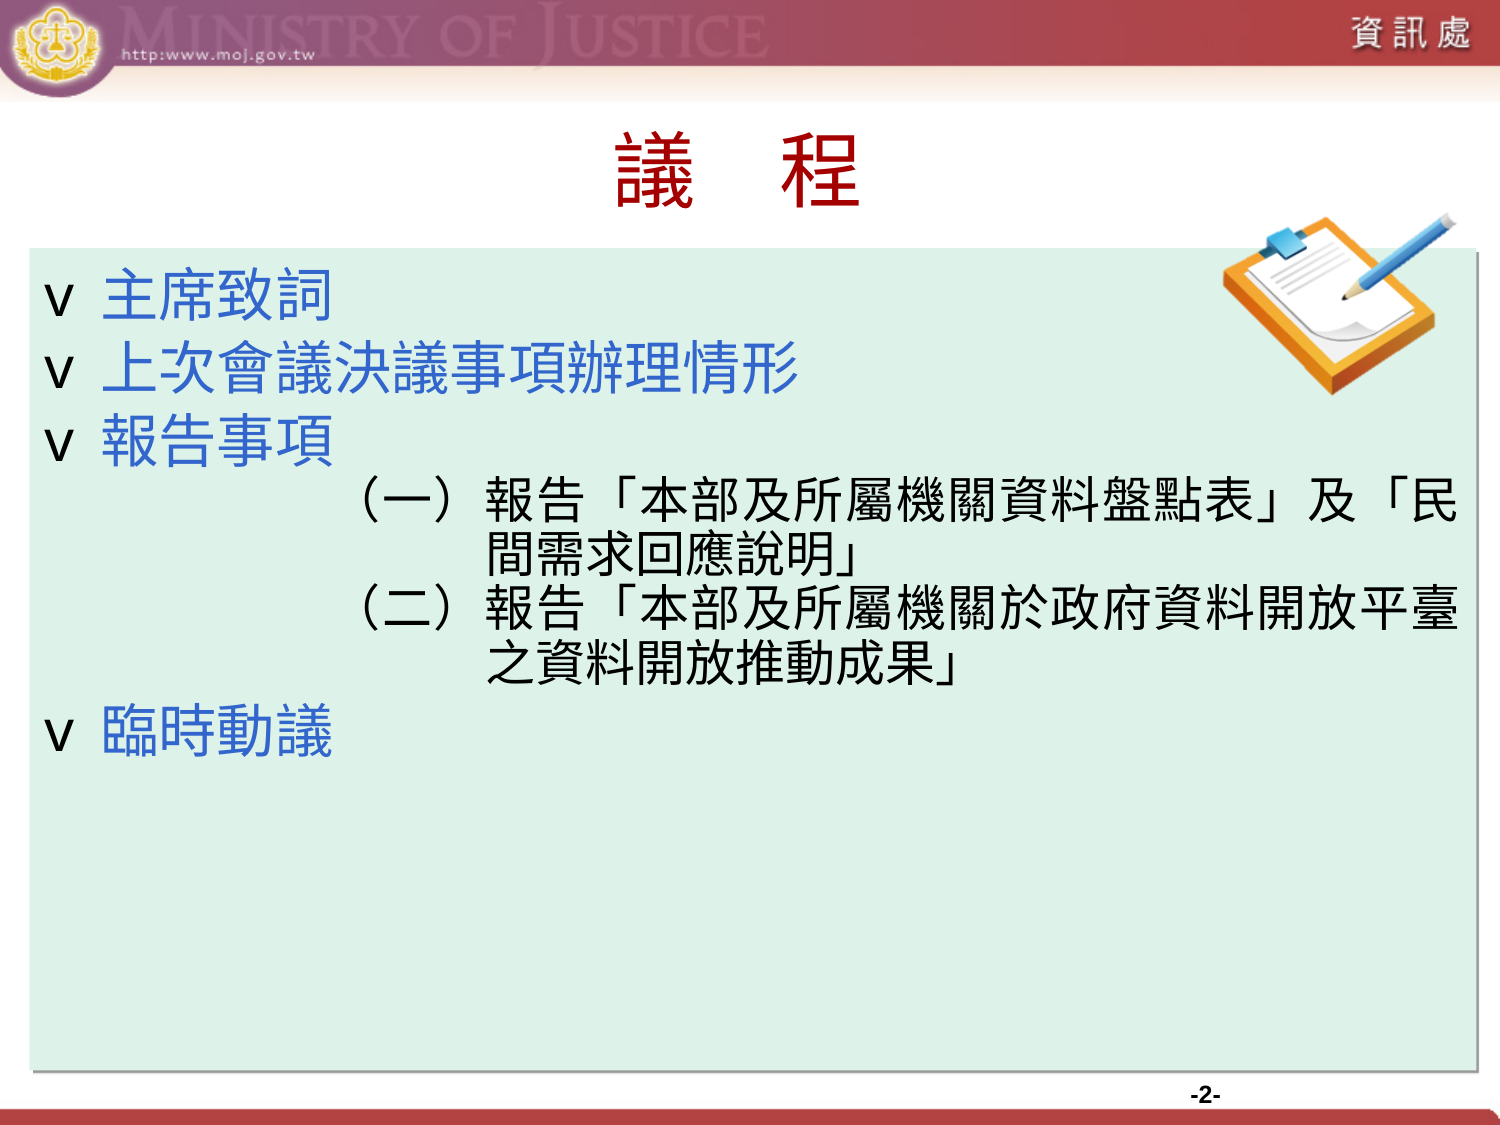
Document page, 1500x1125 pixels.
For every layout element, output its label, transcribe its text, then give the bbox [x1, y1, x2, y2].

picture [1210, 184, 1477, 402]
list 主席致詞 上次會議決議事項辦理情形 報告事項 （一）報告「本部及所屬機關資料盤點表」及「民間需求回應說明」 （二）報告「本部及所屬機關於政府資料開放平臺之資料開放推動成果」 臨時動議 [29, 248, 1477, 1071]
title 議 程 [100, 93, 1376, 244]
text_box -2- [1175, 1070, 1488, 1109]
